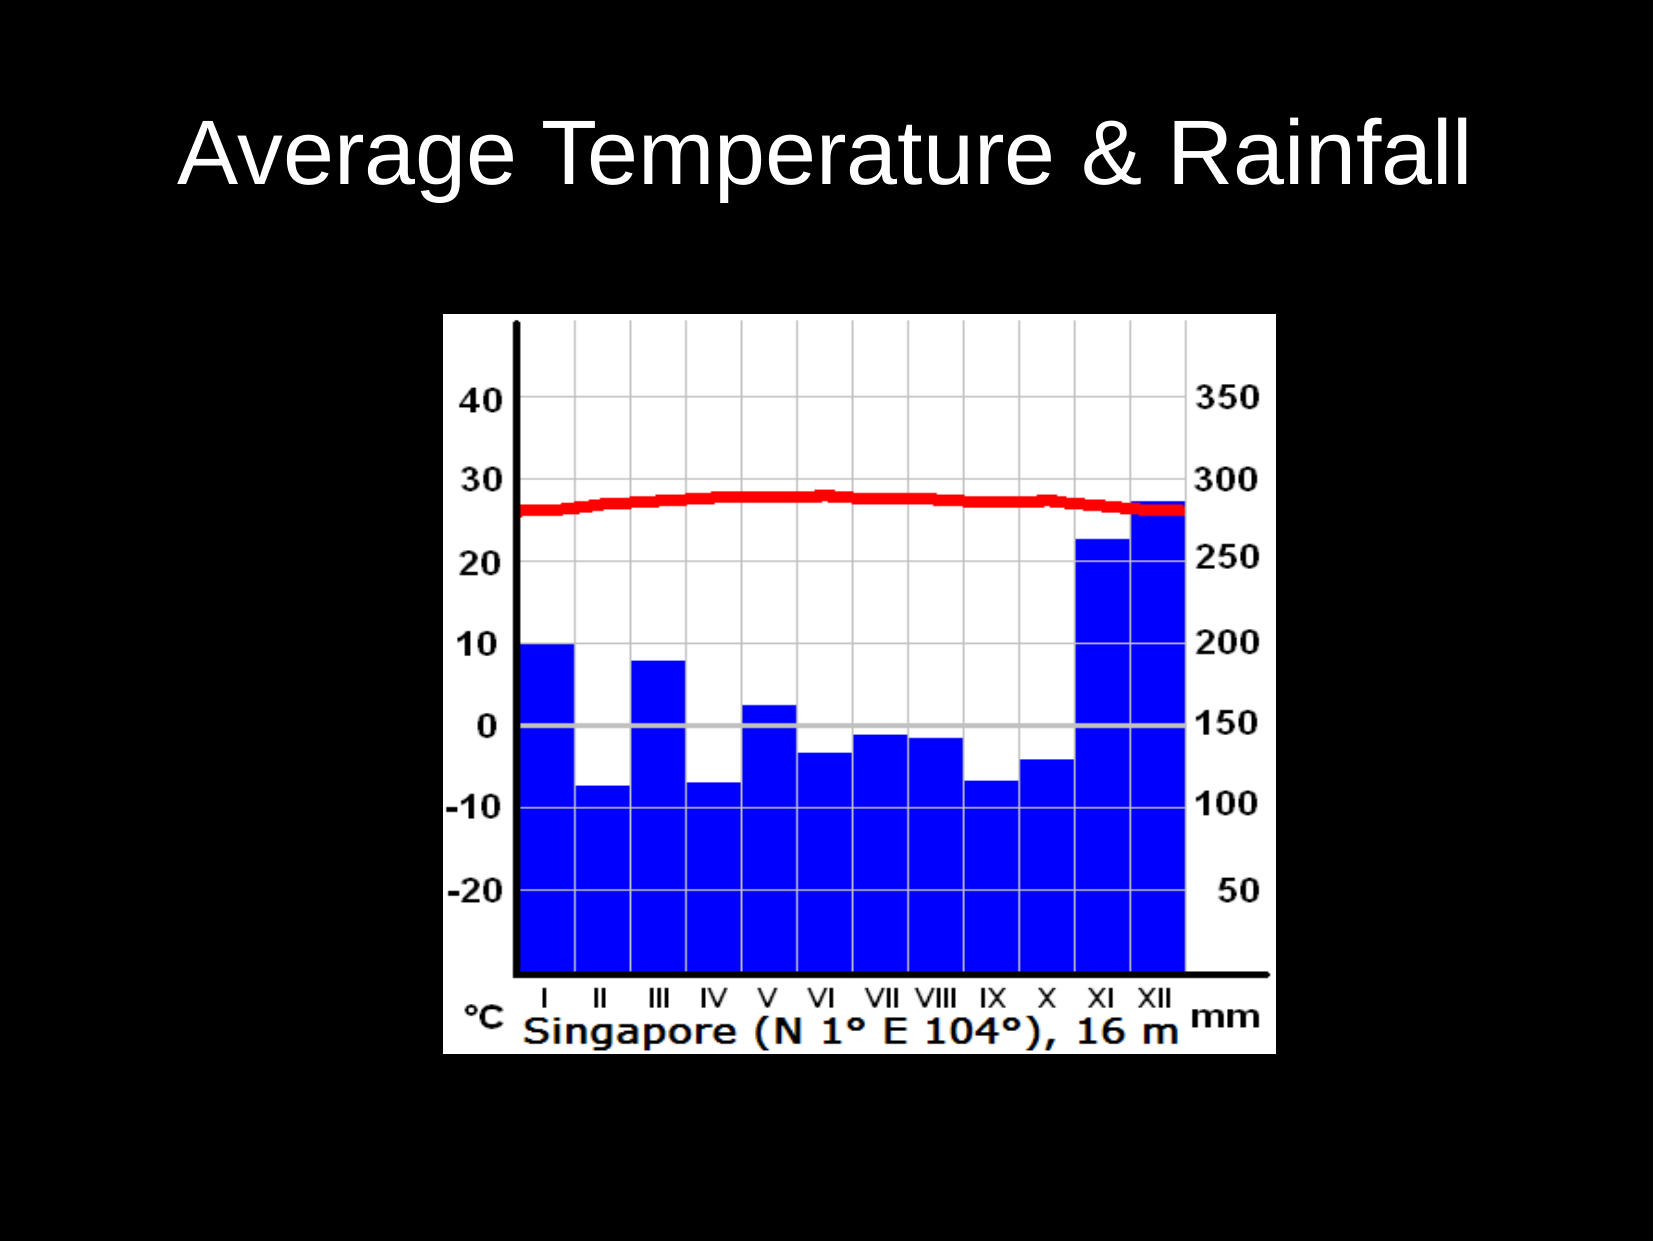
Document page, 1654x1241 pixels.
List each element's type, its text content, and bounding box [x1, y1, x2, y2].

picture [443, 314, 1276, 1054]
title Average Temperature & Rainfall [82, 49, 1571, 257]
